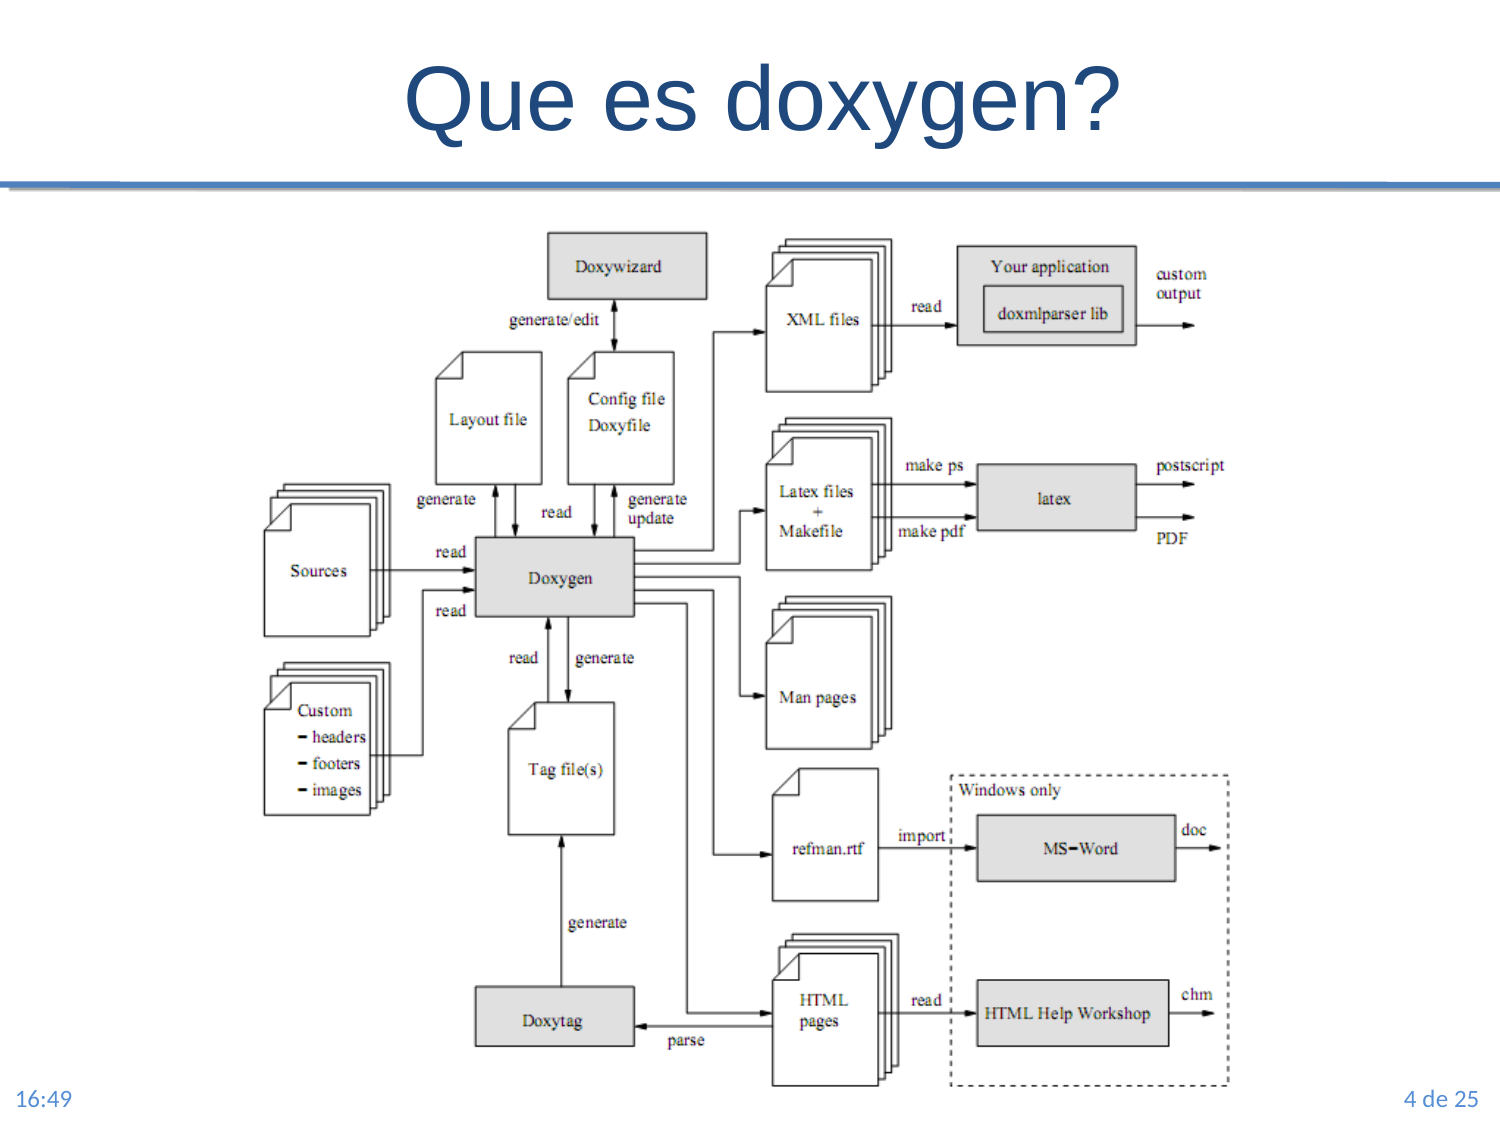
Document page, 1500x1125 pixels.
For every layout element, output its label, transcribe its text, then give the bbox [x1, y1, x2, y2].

text_box 16:49 [0, 1070, 124, 1125]
text_box <number> de 25 [1352, 1070, 1500, 1125]
picture [242, 196, 1249, 1103]
text_box Que es doxygen? [88, 0, 1439, 181]
